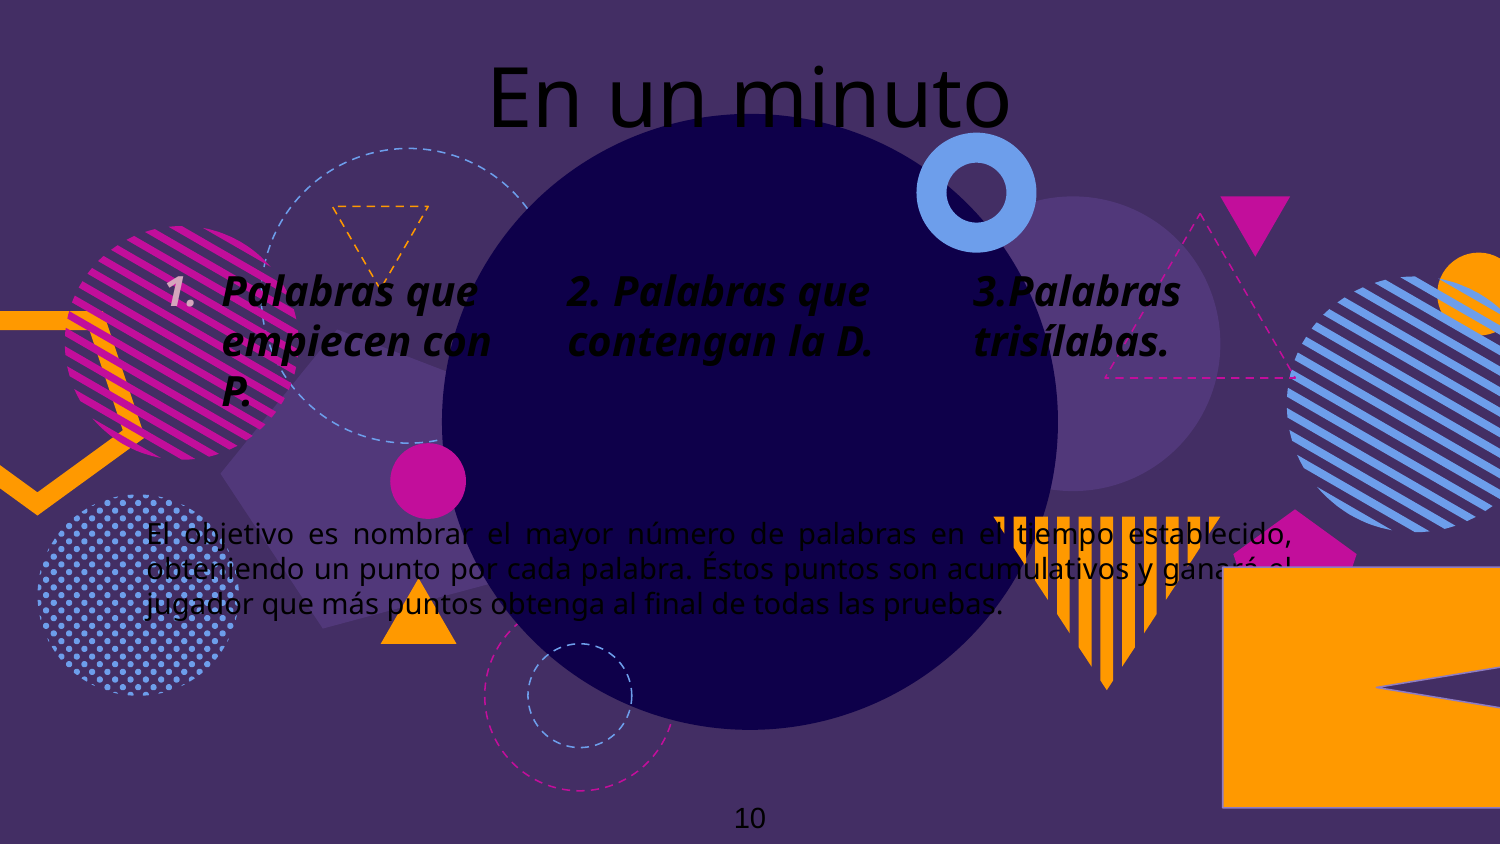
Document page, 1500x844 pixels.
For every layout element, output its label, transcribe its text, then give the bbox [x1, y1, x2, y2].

list Palabras que empiecen con P. [131, 249, 527, 438]
title En un minuto [335, 0, 1165, 189]
text_box El objetivo es nombrar el mayor número de palabras en el tiempo establecido, obteniendo un punto por cada palabra. Éstos puntos son acumulativos y ganará el jugador que más puntos obtenga al final de todas las pruebas. [131, 500, 1309, 636]
list 3.Palabras trisílabas. [958, 249, 1354, 391]
slide_number <número> [705, 783, 795, 844]
text_box [1222, 567, 1500, 808]
list 2. Palabras que contengan la D. [552, 249, 948, 412]
